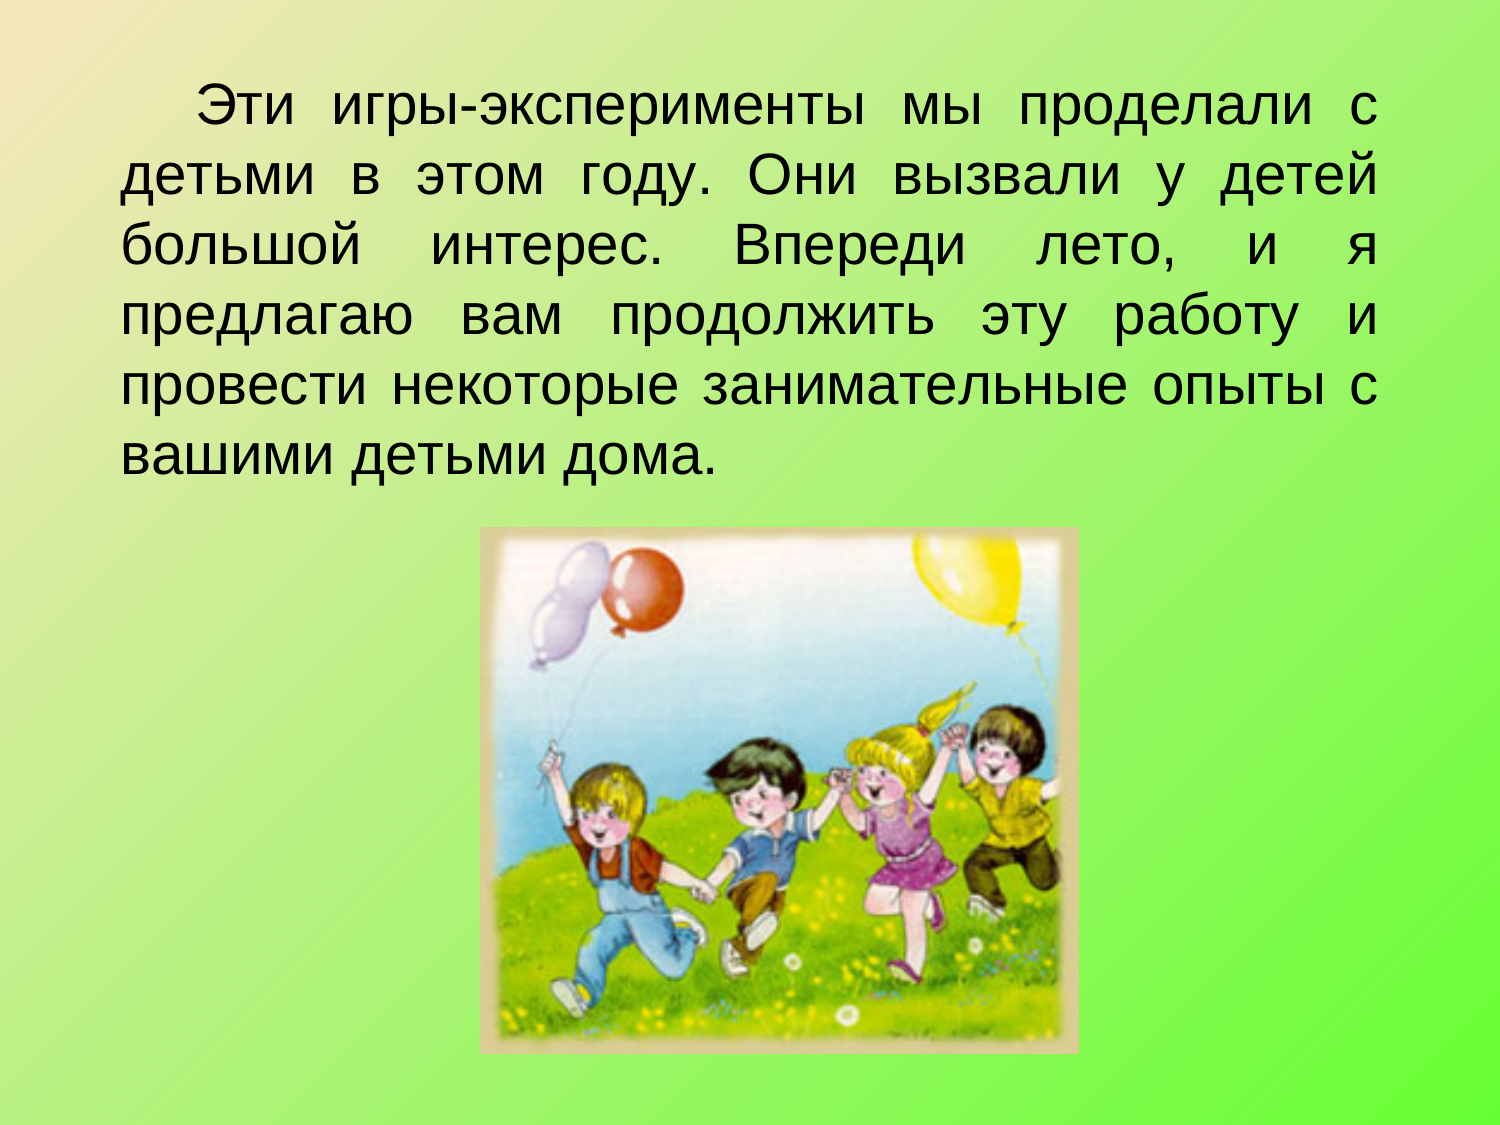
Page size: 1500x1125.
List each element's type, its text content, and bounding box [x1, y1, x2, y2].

text_box Эти игры-эксперименты мы проделали с детьми в этом году. Они вызвали у детей большой интерес. Впереди лето, и я предлагаю вам продолжить эту работу и провести некоторые занимательные опыты с вашими детьми дома. [105, 58, 1395, 494]
picture [480, 527, 1079, 1054]
